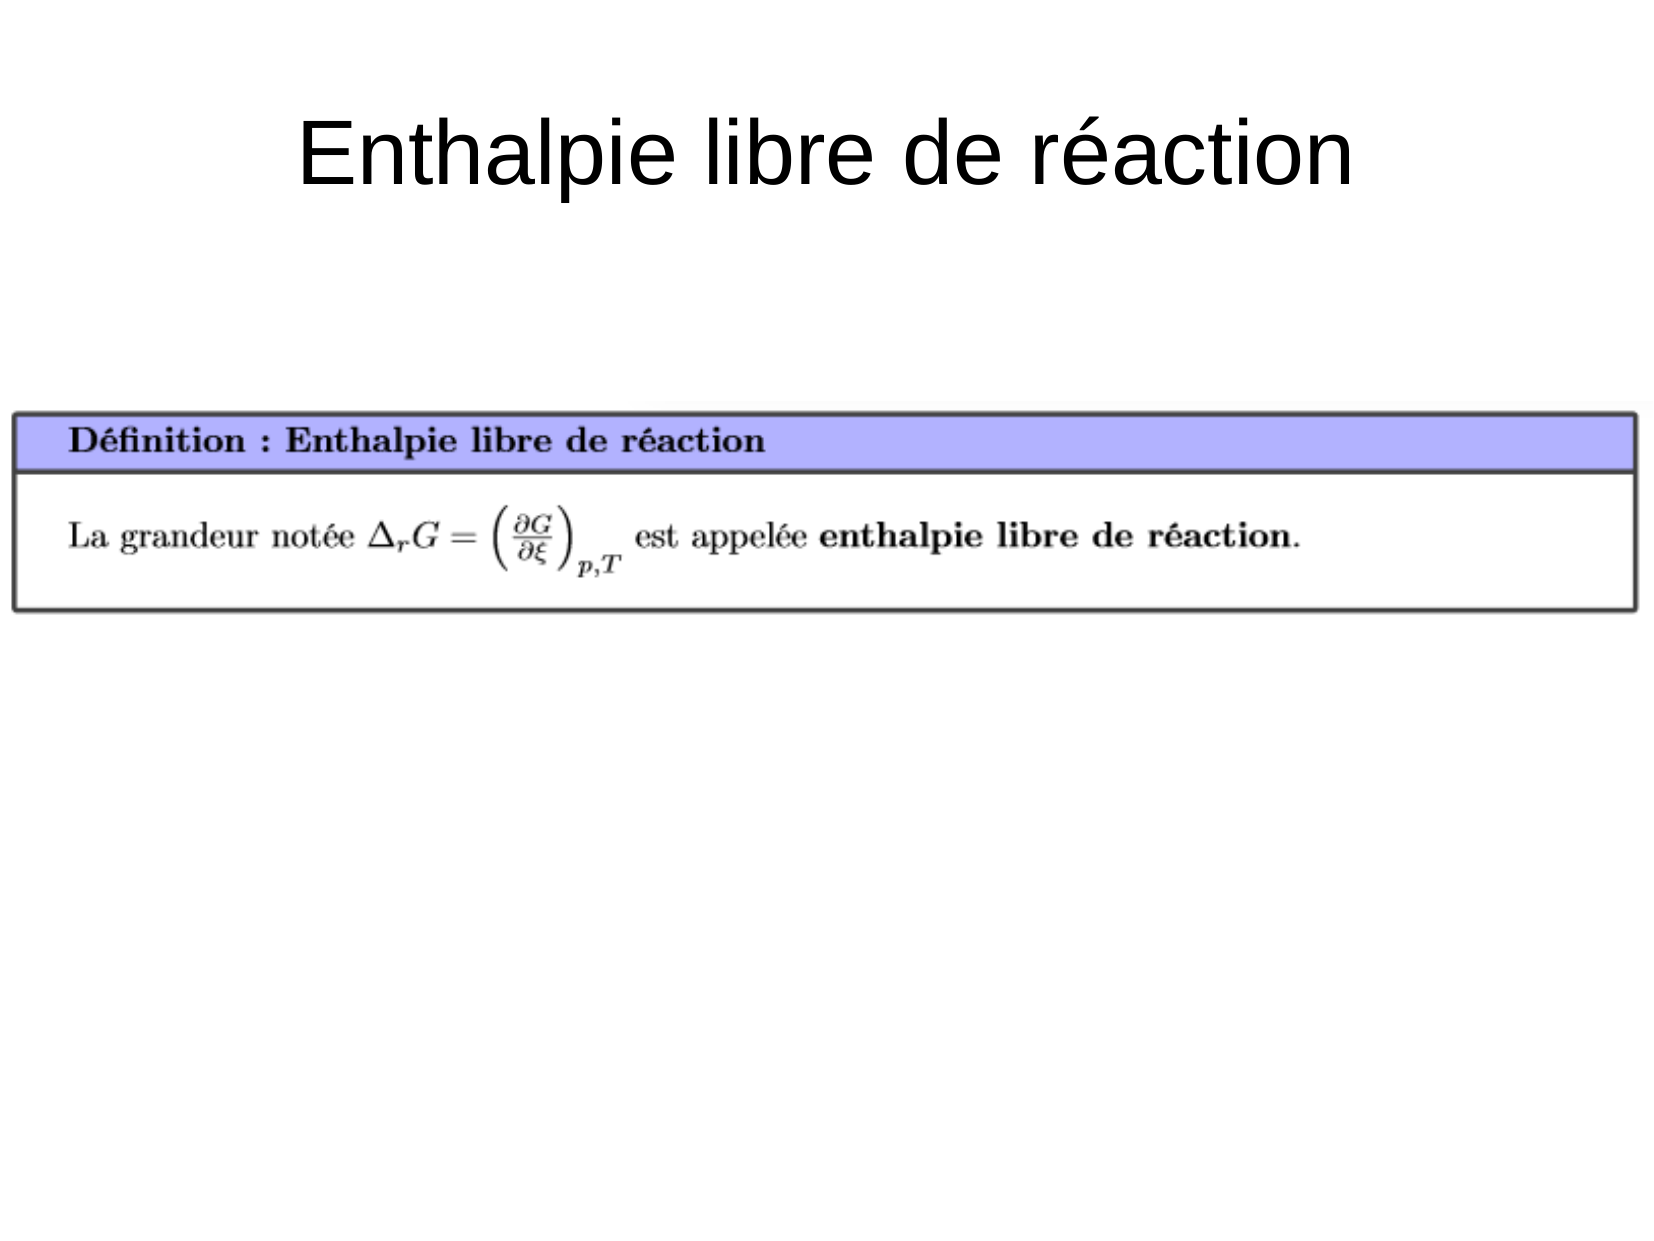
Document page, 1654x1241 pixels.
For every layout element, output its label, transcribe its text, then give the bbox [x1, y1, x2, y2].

picture [6, 401, 1654, 623]
title Enthalpie libre de réaction [82, 49, 1571, 257]
